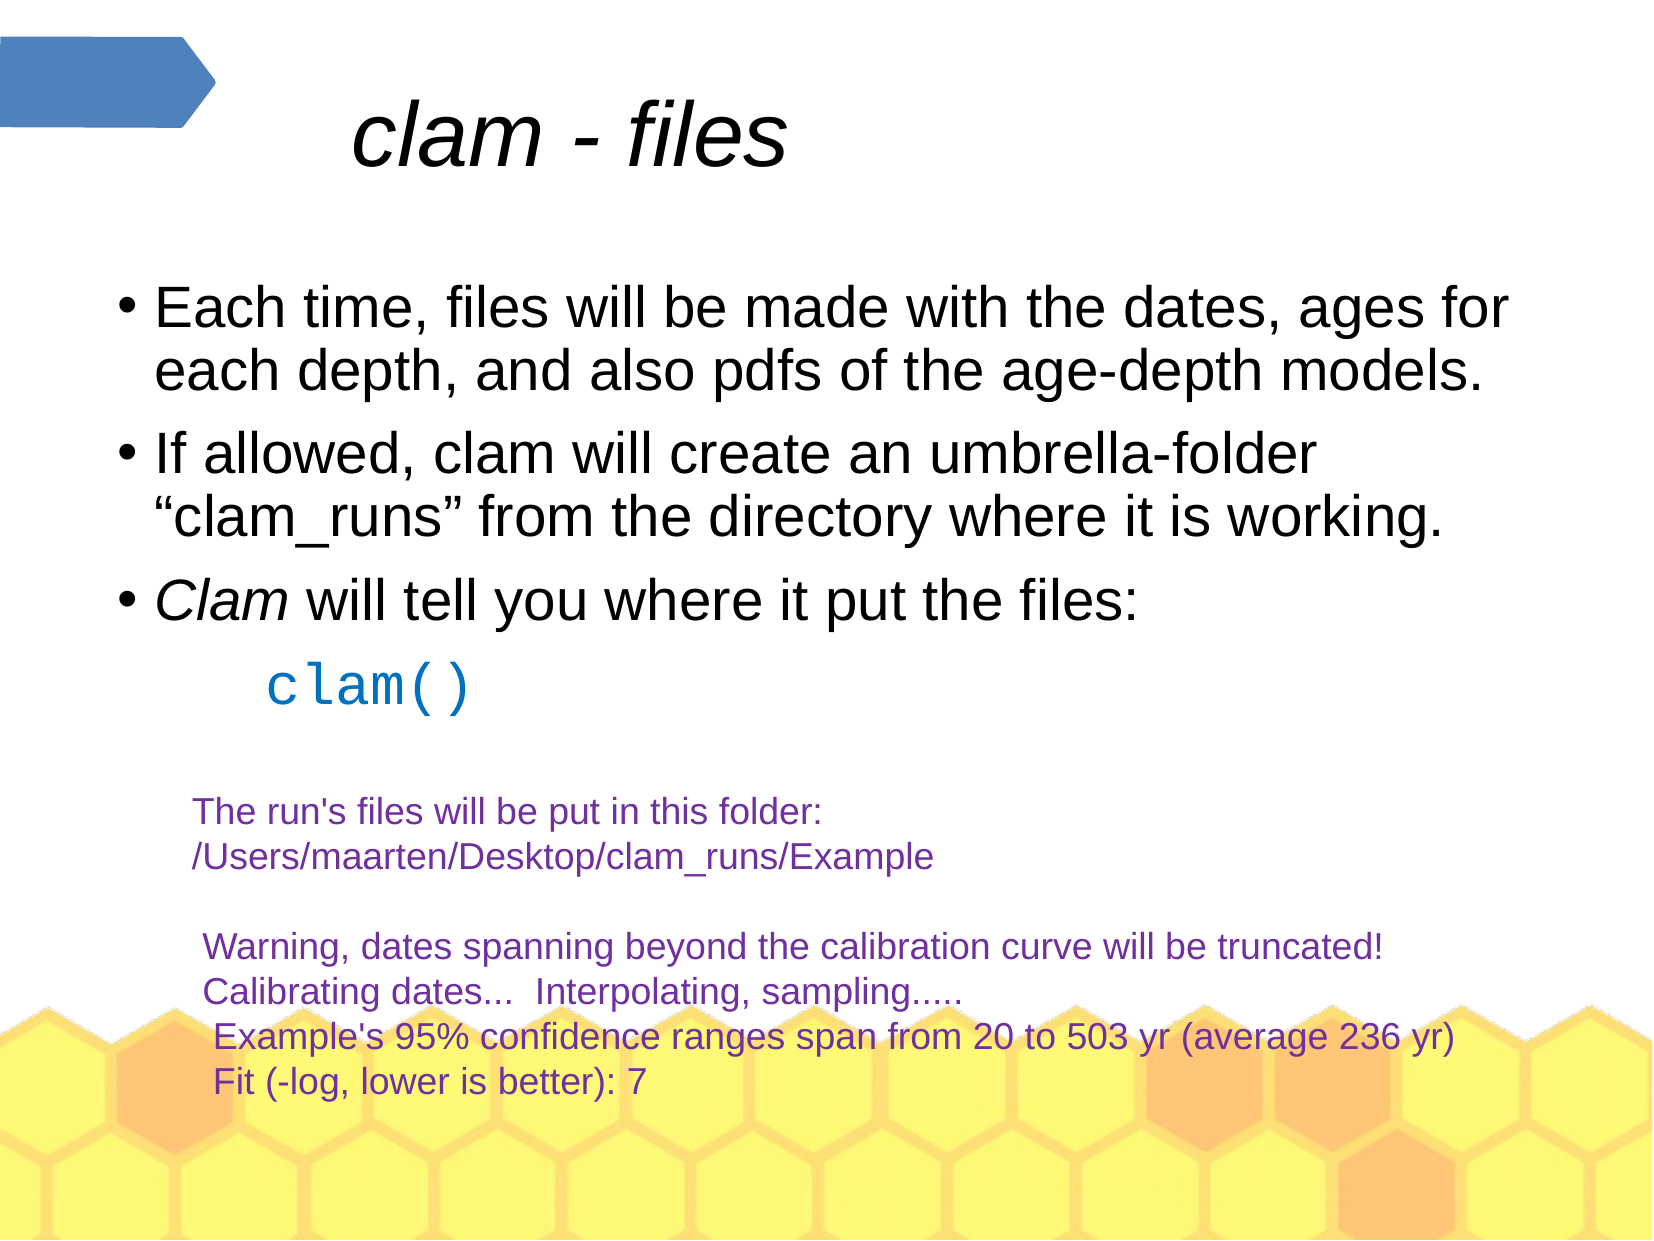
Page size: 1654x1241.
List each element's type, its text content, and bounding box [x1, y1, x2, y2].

text_box Each time, files will be made with the dates, ages for each depth, and also pdfs of the age-depth models. If allowed, clam will create an umbrella-folder “clam_runs” from the directory where it is working. Clam will tell you where it put the files: clam() The run's files will be put in this folder: /Users/maarten/Desktop/clam_runs/Example Warning, dates spanning beyond the calibration curve will be truncated! Calibrating dates... Interpolating, sampling..... Example's 95% confidence ranges span from 20 to 503 yr (average 236 yr) Fit (-log, lower is better): 7 [116, 276, 1560, 960]
picture [0, 1001, 1653, 1240]
text_box clam - files [351, 21, 1560, 253]
